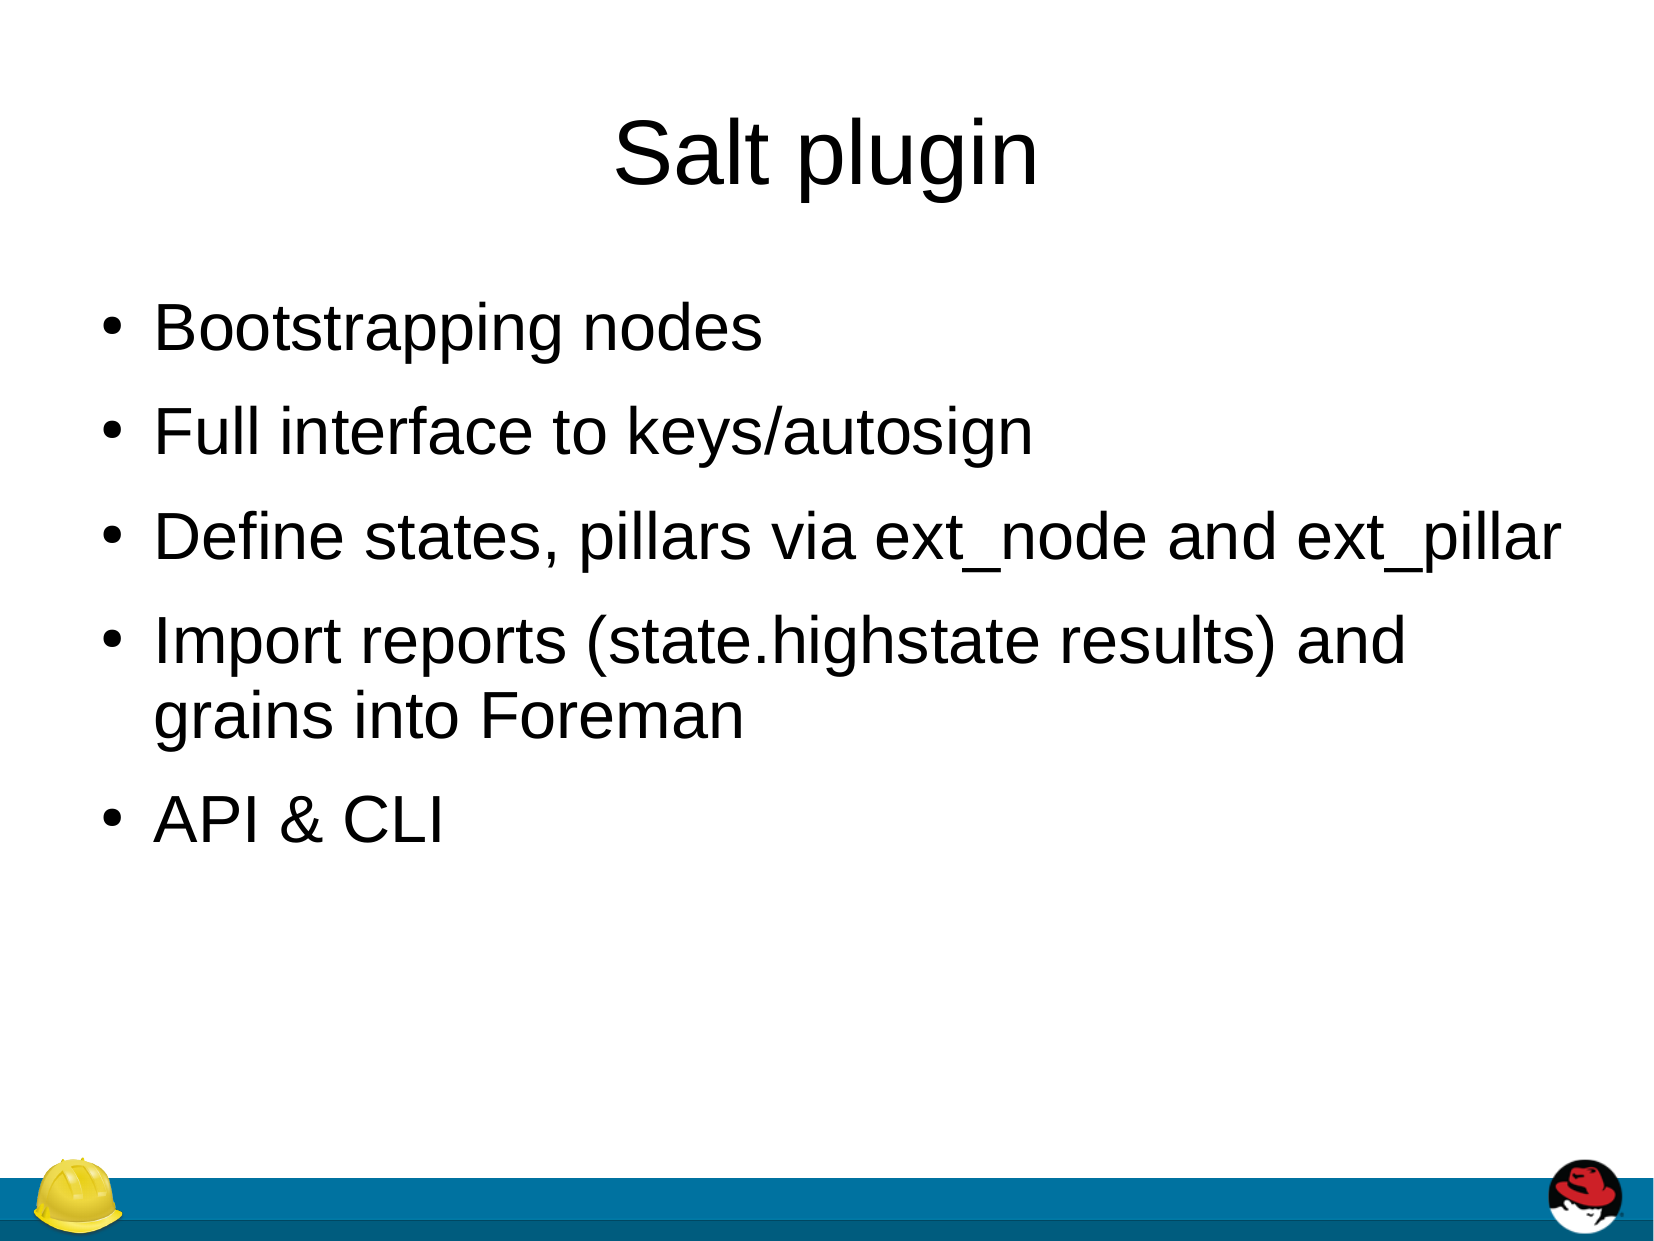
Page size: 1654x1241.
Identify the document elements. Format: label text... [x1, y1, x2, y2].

list Bootstrapping nodes Full interface to keys/autosign Define states, pillars via ext_node and ext_pillar Import reports (state.highstate results) and grains into Foreman API & CLI [82, 290, 1571, 1010]
picture [1547, 1157, 1630, 1233]
title Salt plugin [82, 49, 1571, 257]
picture [23, 1145, 130, 1235]
